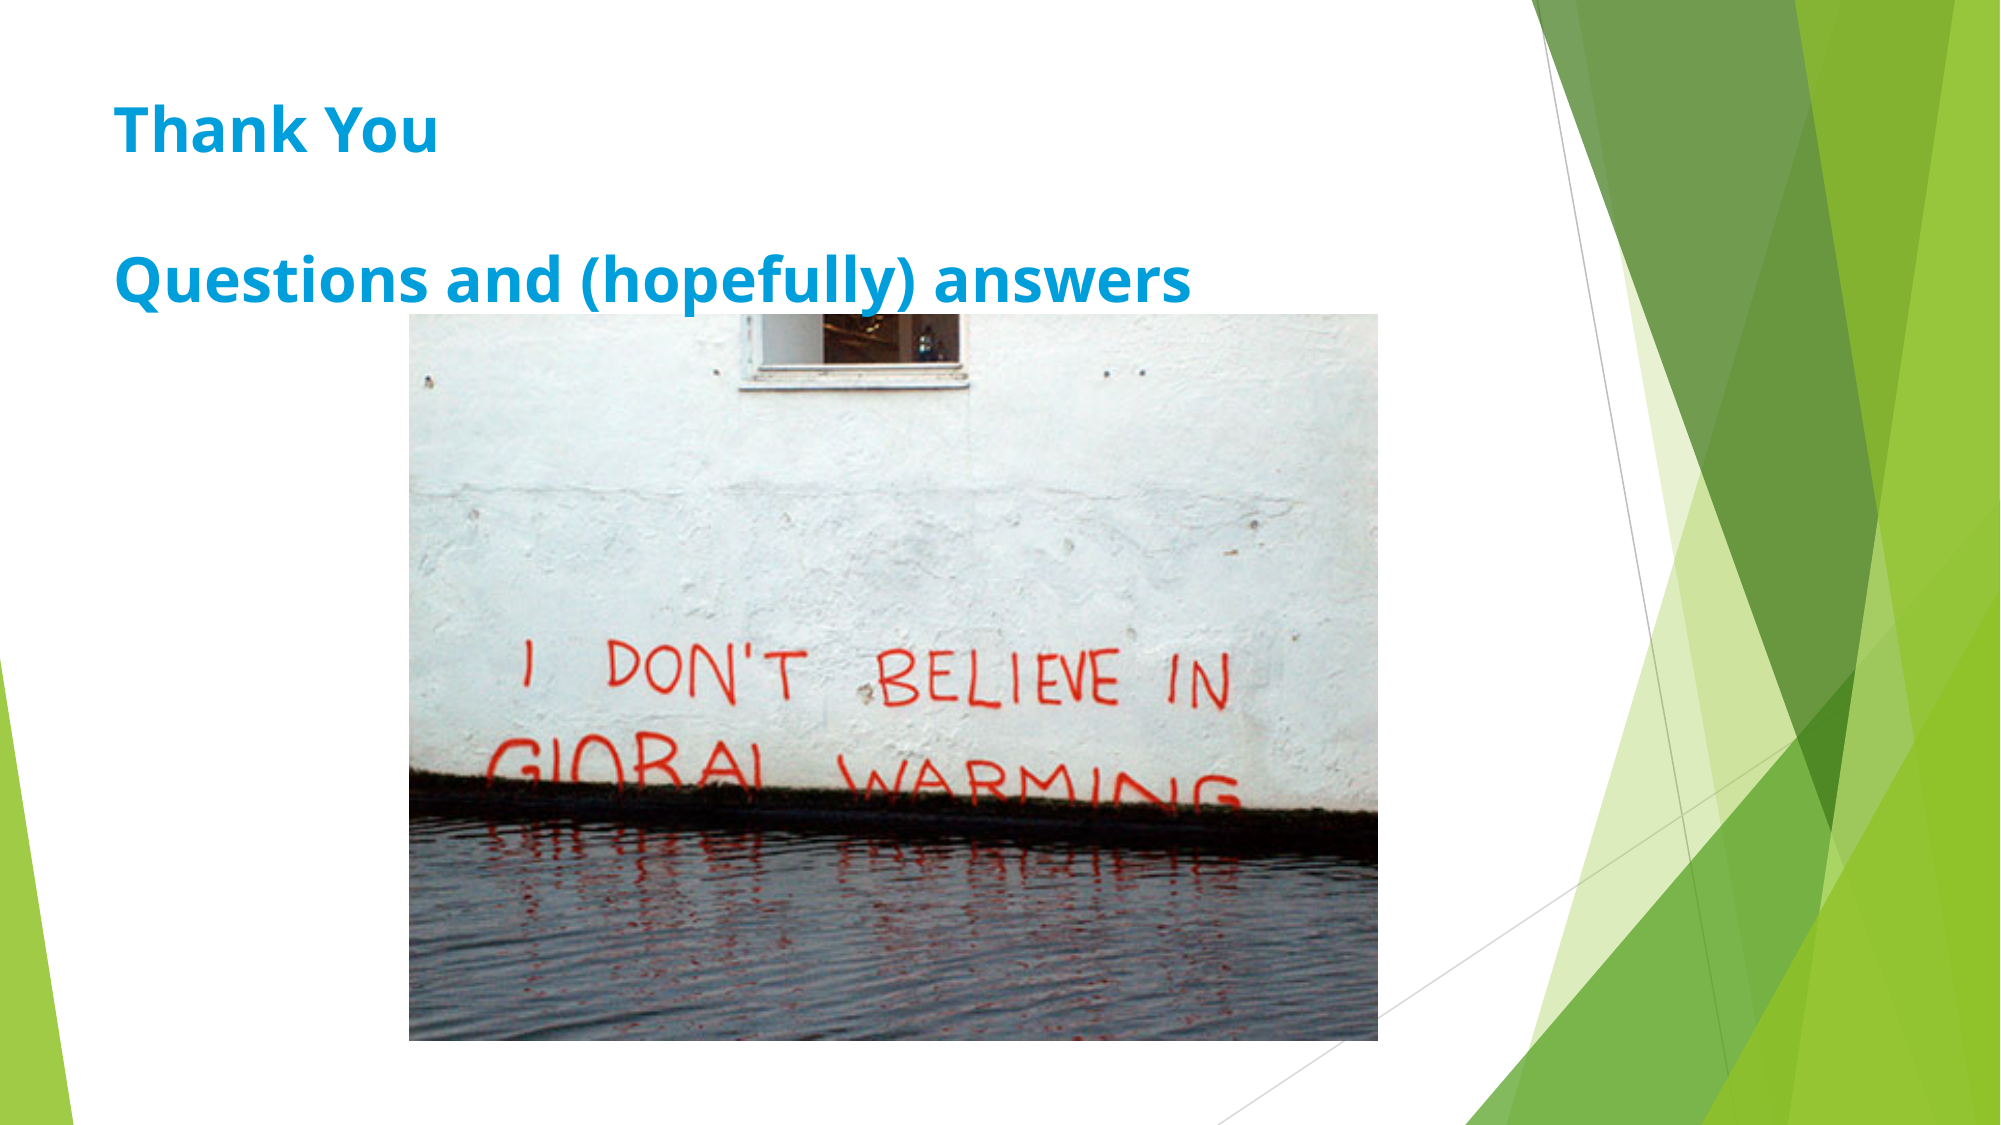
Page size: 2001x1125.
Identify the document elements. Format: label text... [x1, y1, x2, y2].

picture [409, 314, 1378, 1041]
text_box Thank You Questions and (hopefully) answers [114, 90, 1771, 155]
